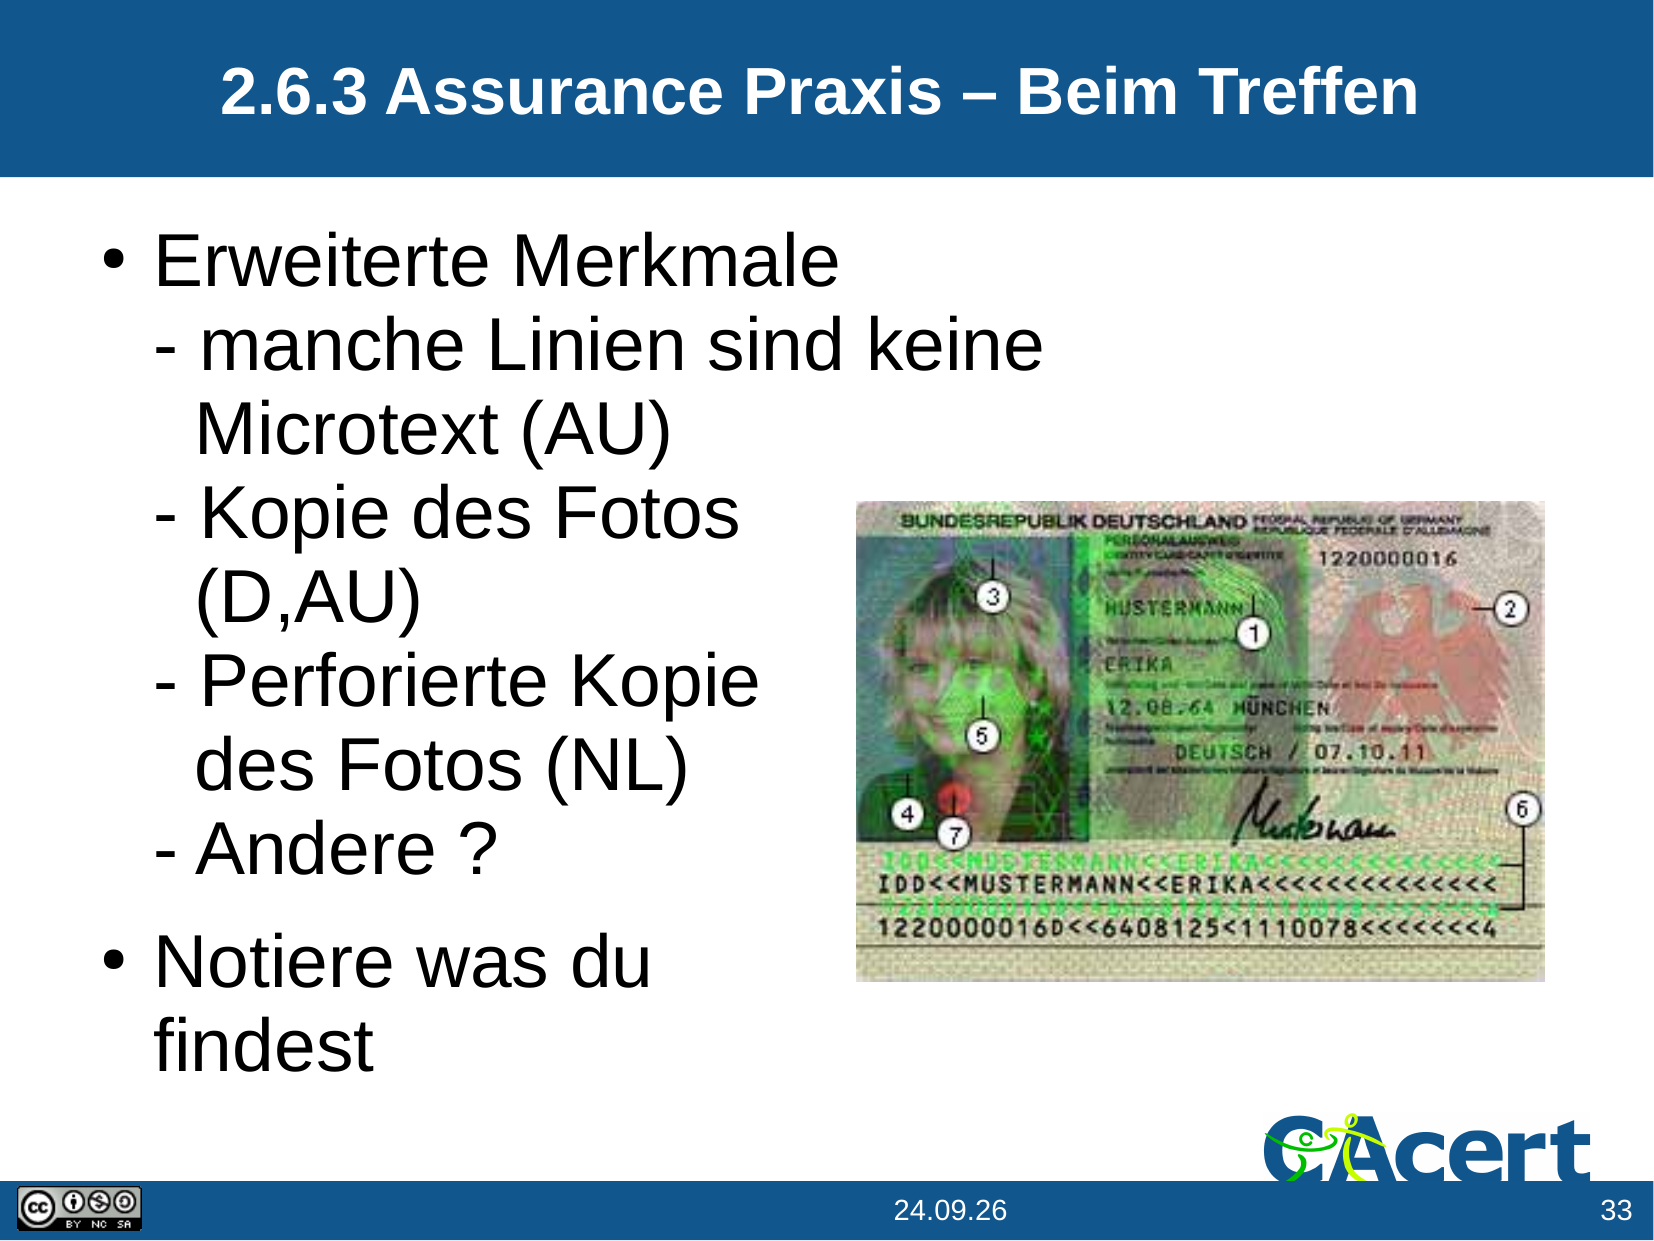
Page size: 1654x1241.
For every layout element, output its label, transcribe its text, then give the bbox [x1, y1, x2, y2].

list Erweiterte Merkmale - manche Linien sind keine Microtext (AU) - Kopie des Fotos (D,AU) - Perforierte Kopie des Fotos (NL) - Andere ? Notiere was du findest [82, 218, 1571, 1091]
picture [1263, 1112, 1591, 1181]
picture [17, 1186, 142, 1231]
picture [856, 501, 1545, 982]
title 2.6.3 Assurance Praxis – Beim Treffen [76, 17, 1565, 166]
